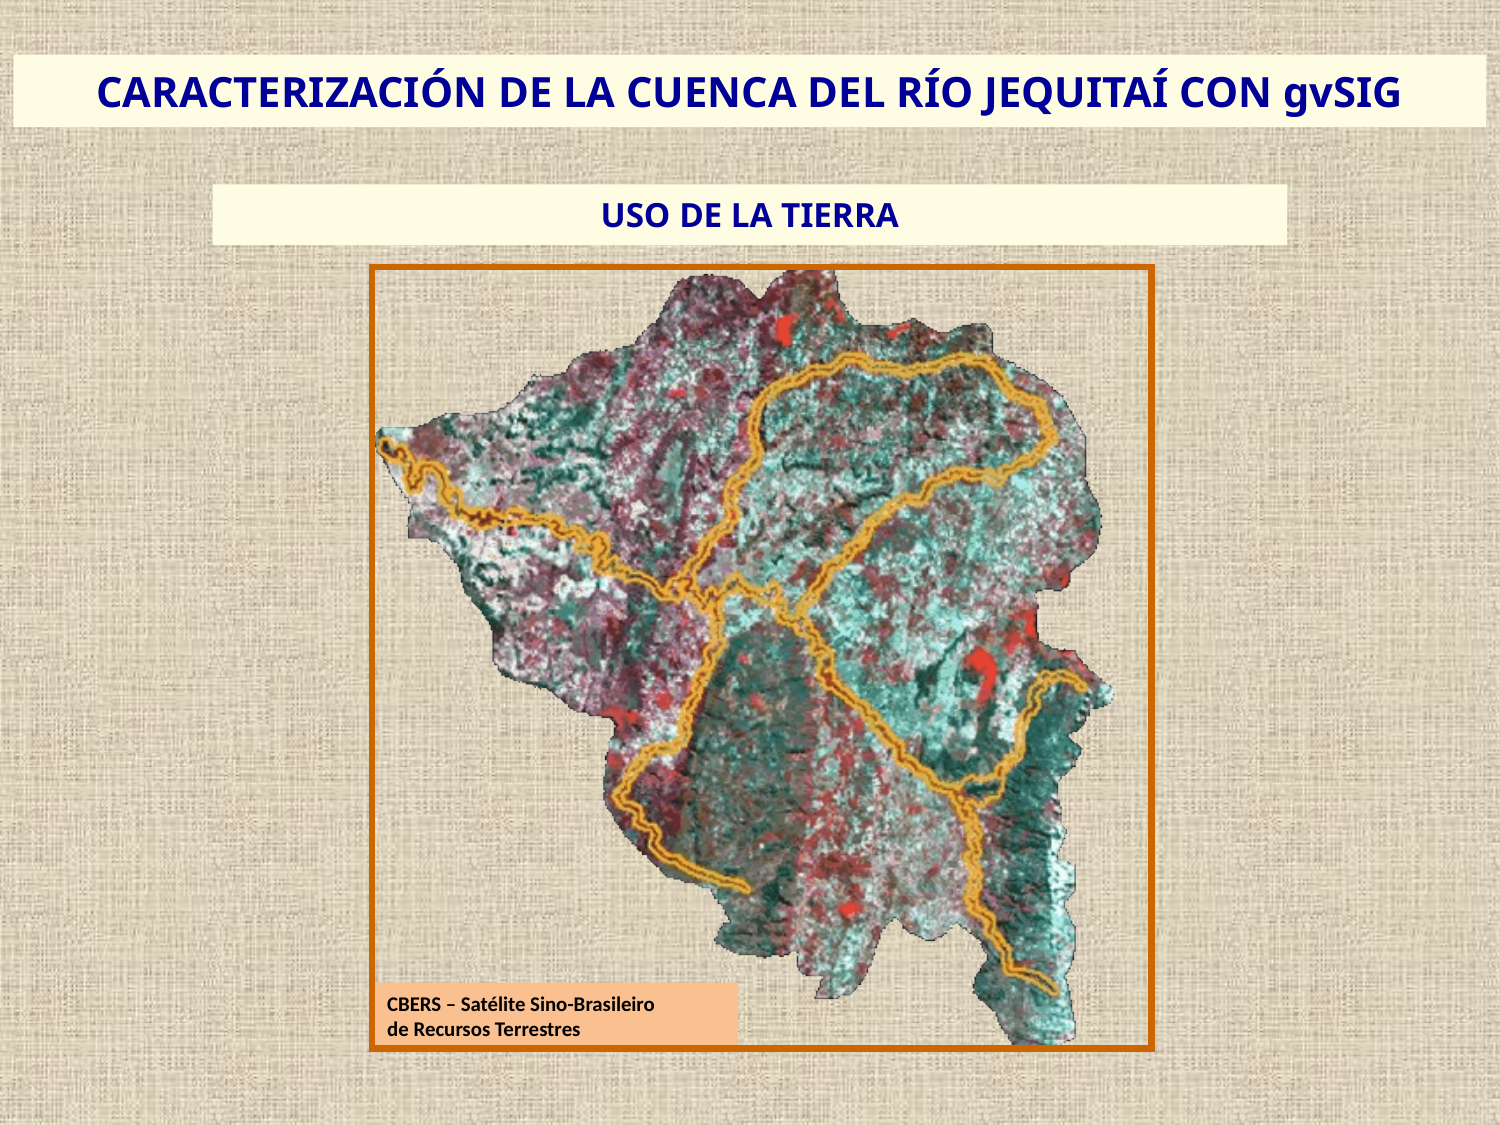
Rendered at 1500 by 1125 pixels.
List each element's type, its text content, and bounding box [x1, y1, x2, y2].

text_box USO DE LA TIERRA [212, 184, 1288, 246]
text_box CBERS – Satélite Sino-Brasileiro de Recursos Terrestres [375, 982, 739, 1045]
text_box CARACTERIZACIÓN DE LA CUENCA DEL RÍO JEQUITAÍ CON gvSIG [13, 54, 1487, 128]
picture [0, 0, 1500, 1125]
